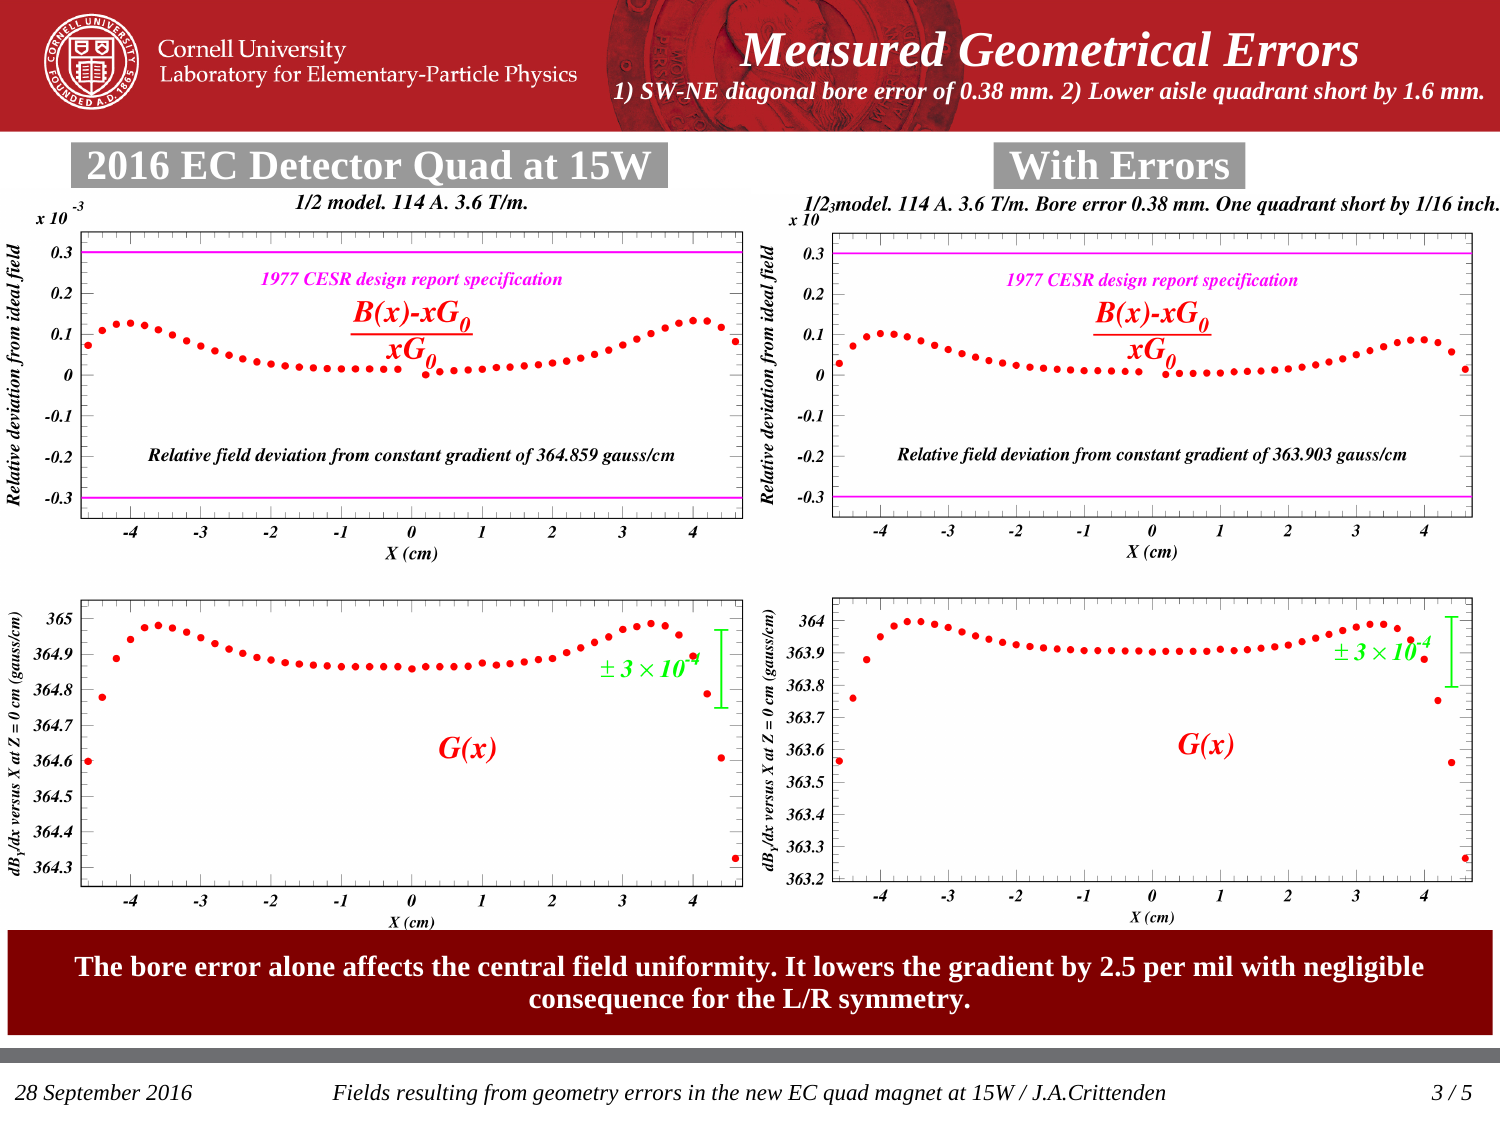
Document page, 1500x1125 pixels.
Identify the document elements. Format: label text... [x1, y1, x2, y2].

text_box The bore error alone affects the central field uniformity. It lowers the gradient by 2.5 per mil with negligible consequence for the L/R symmetry. [7, 930, 1493, 1036]
text_box With Errors [993, 142, 1246, 189]
title Measured Geometrical Errors 1) SW-NE diagonal bore error of 0.38 mm. 2) Lower aisle quadrant short by 1.6 mm. [600, 7, 1500, 121]
text_box 2016 EC Detector Quad at 15W [71, 142, 668, 188]
picture [0, 188, 1500, 939]
picture [0, 0, 1500, 132]
